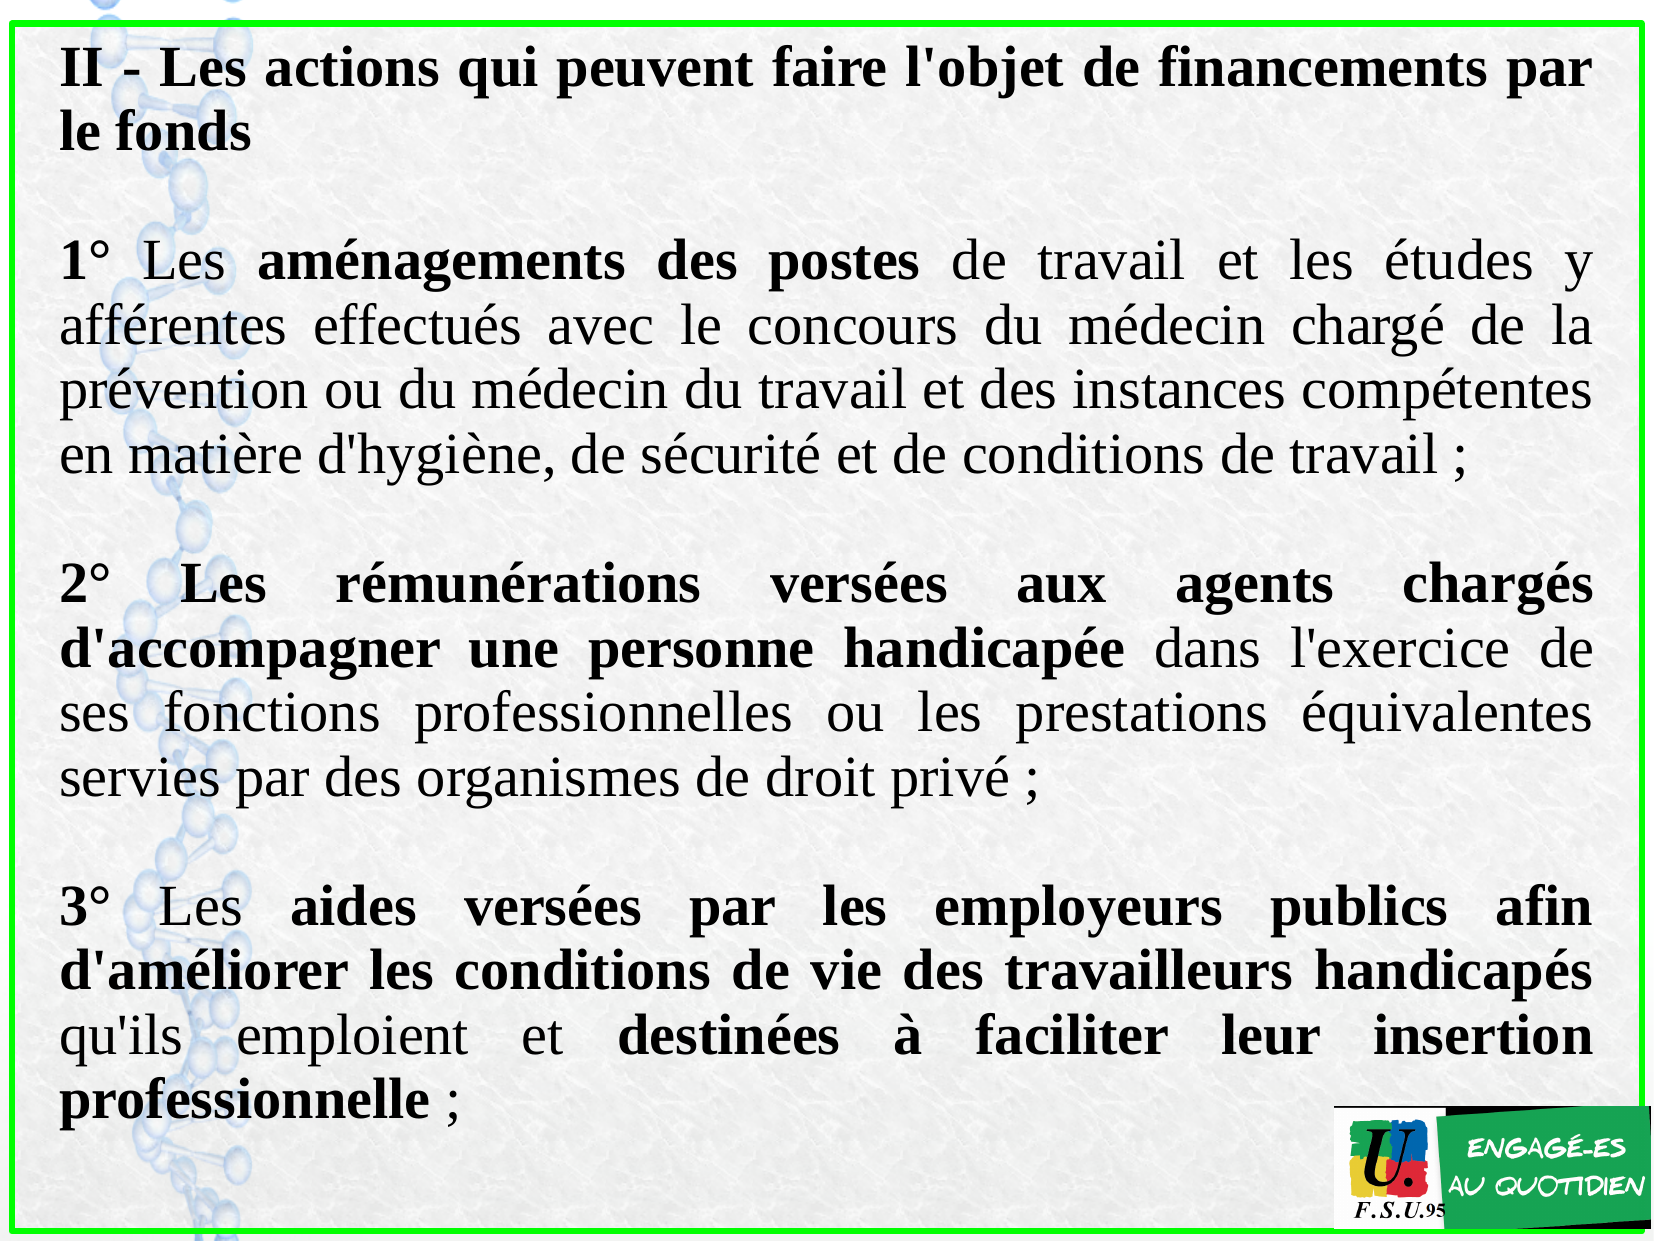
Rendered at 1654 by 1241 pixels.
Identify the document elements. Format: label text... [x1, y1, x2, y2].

text_box II - Les actions qui peuvent faire l'objet de financements par le fonds 1° Les aménagements des postes de travail et les études y afférentes effectués avec le concours du médecin chargé de la prévention ou du médecin du travail et des instances compétentes en matière d'hygiène, de sécurité et de conditions de travail ; 2° Les rémunérations versées aux agents chargés d'accompagner une personne handicapée dans l'exercice de ses fonctions professionnelles ou les prestations équivalentes servies par des organismes de droit privé ; 3° Les aides versées par les employeurs publics afin d'améliorer les conditions de vie des travailleurs handicapés qu'ils emploient et destinées à faciliter leur insertion professionnelle ; [11, 23, 1642, 1232]
picture [0, 0, 1654, 1241]
